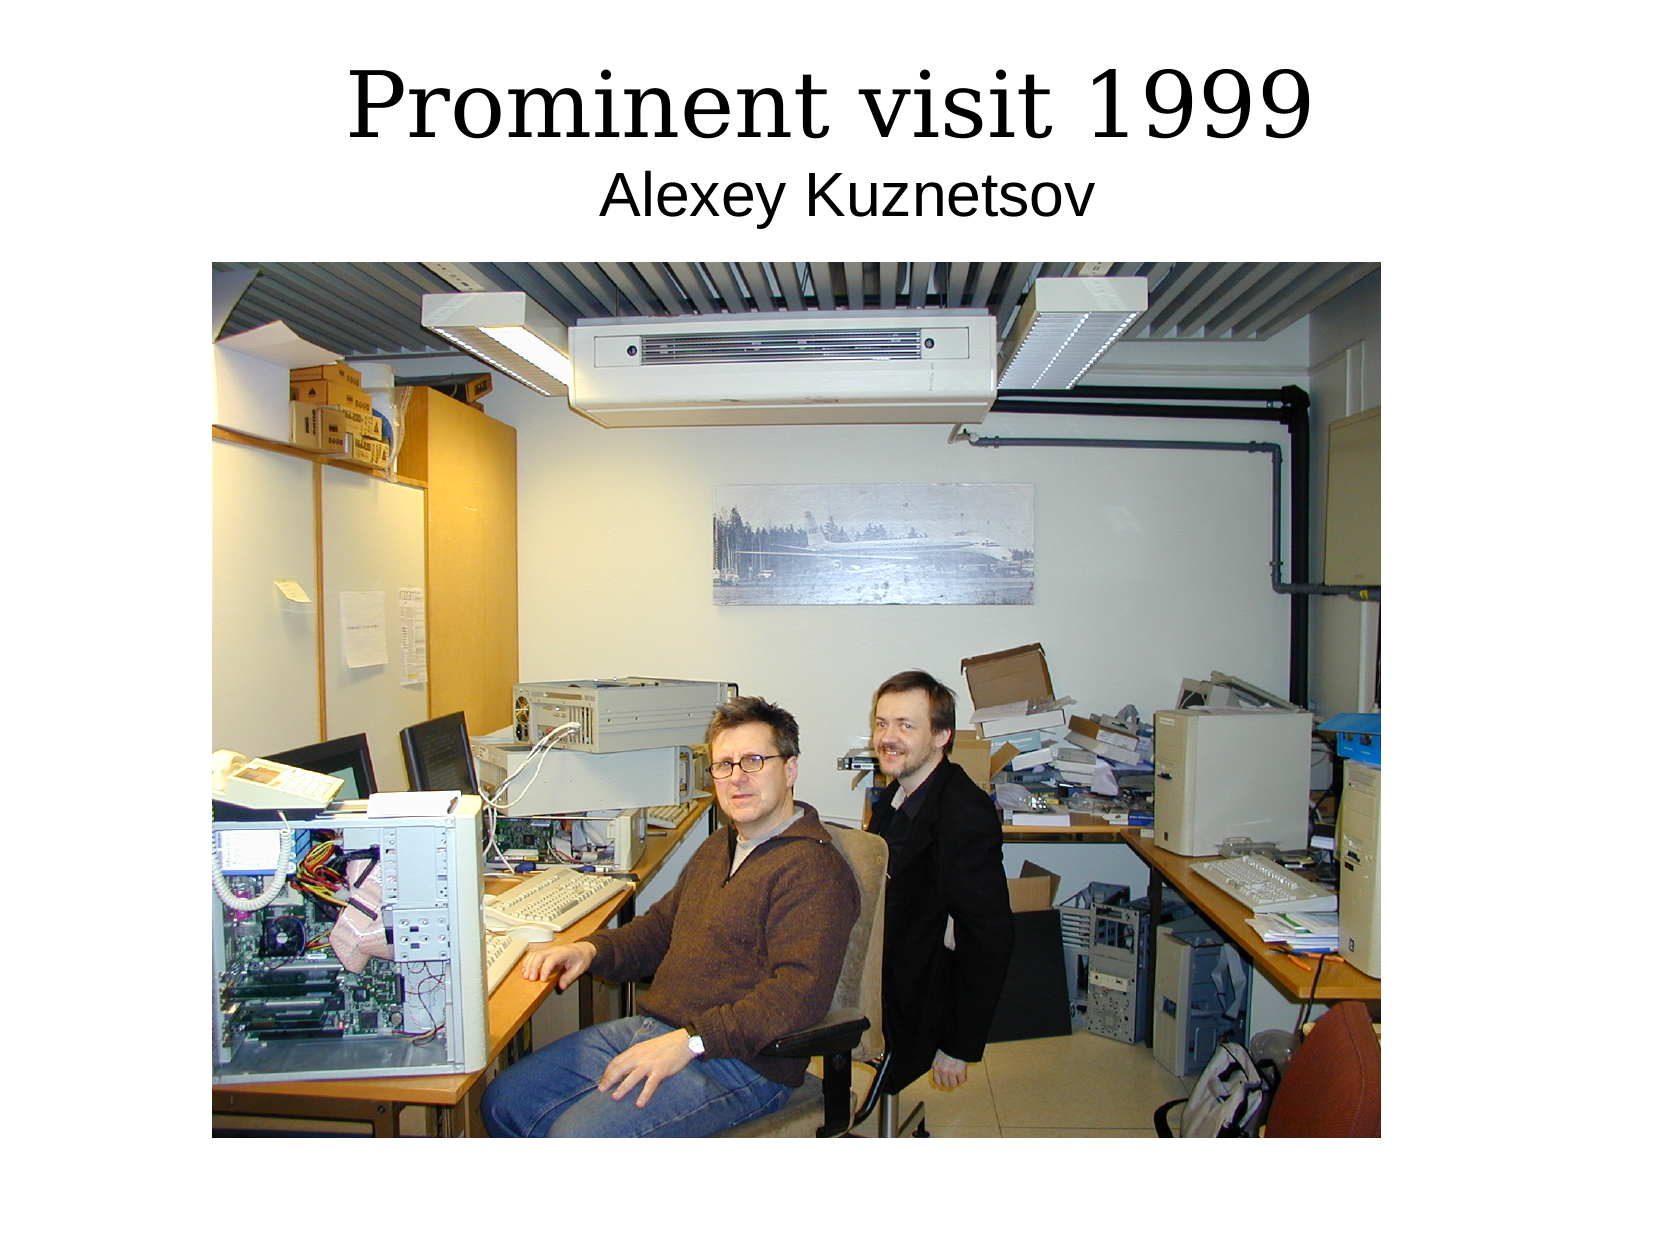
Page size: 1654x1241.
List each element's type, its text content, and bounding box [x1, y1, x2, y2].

title Prominent visit 1999 Alexey Kuznetsov [124, 37, 1537, 245]
picture [212, 262, 1381, 1138]
